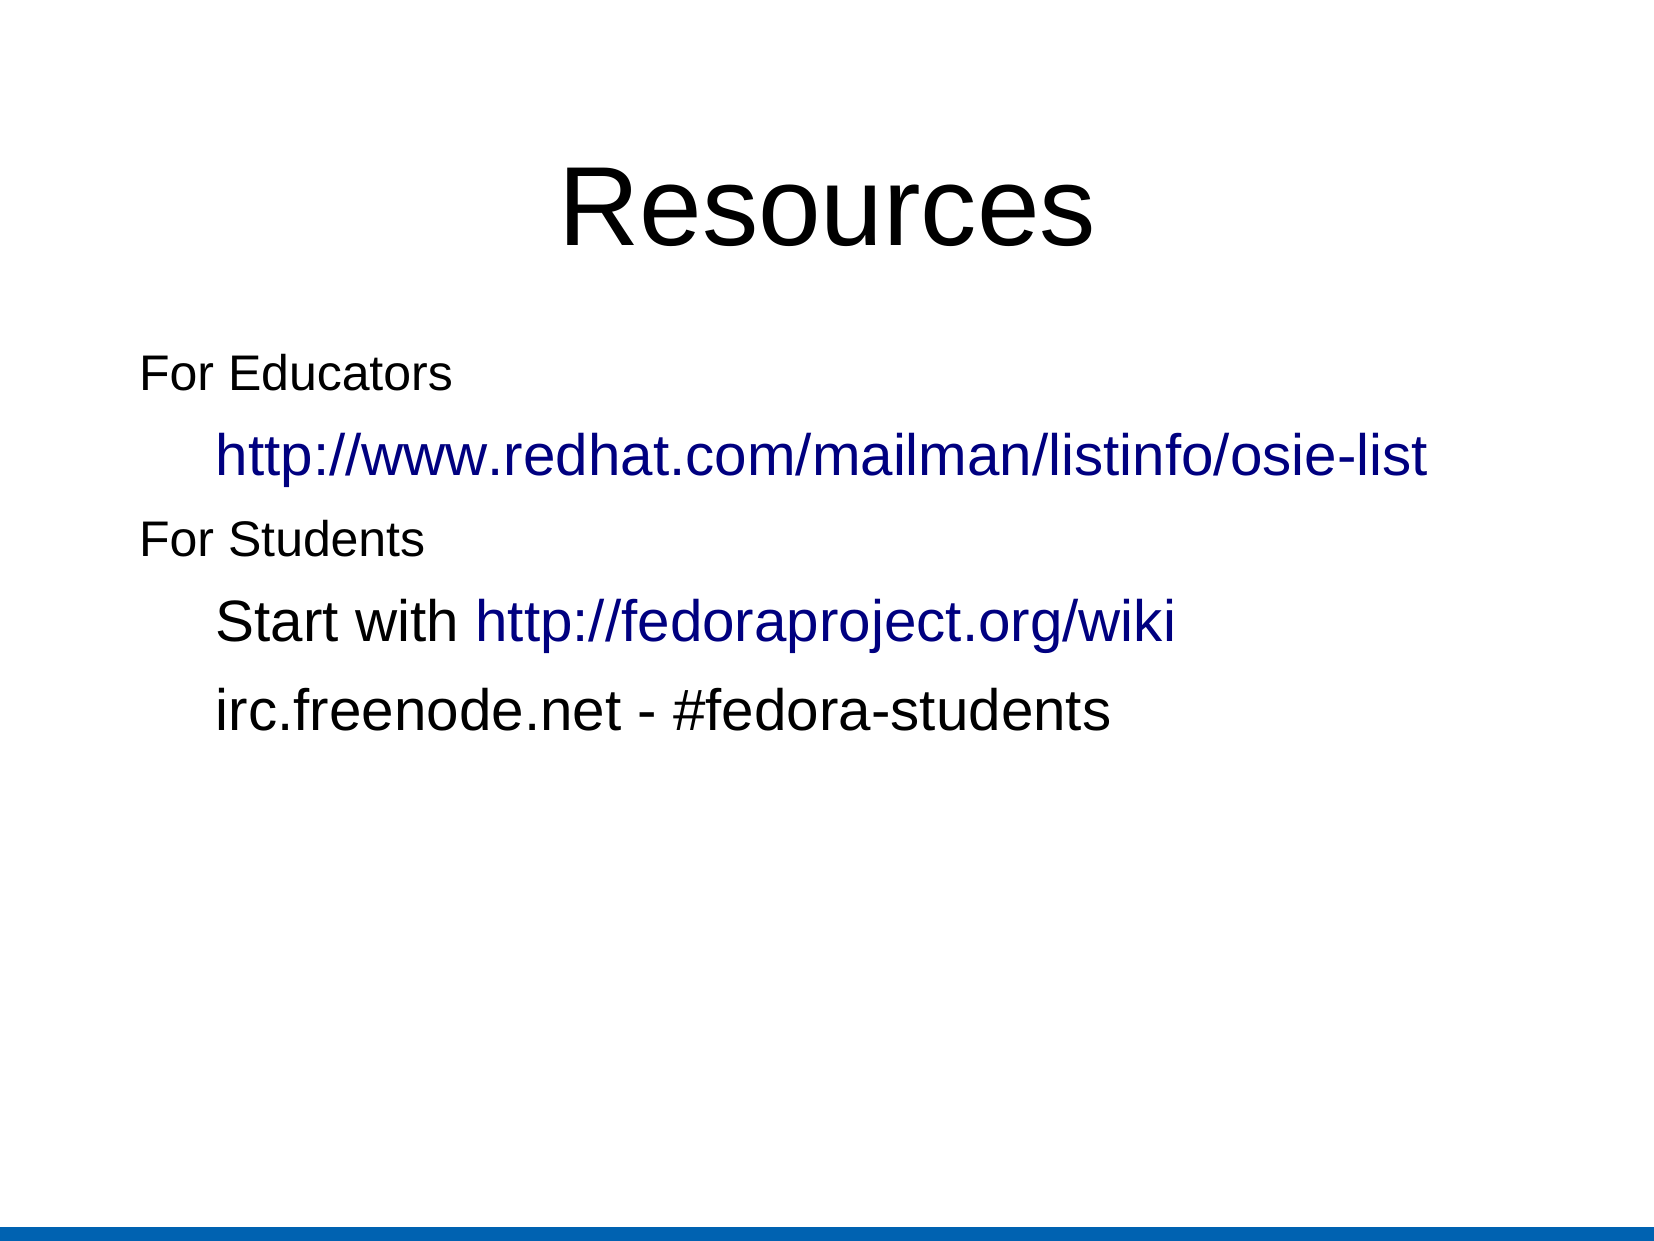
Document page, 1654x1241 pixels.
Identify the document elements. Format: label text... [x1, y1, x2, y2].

title Resources [121, 102, 1533, 311]
list For Educators http://www.redhat.com/mailman/listinfo/osie-list For Students Start with http://fedoraproject.org/wiki irc.freenode.net - #fedora-students [121, 344, 1533, 1127]
